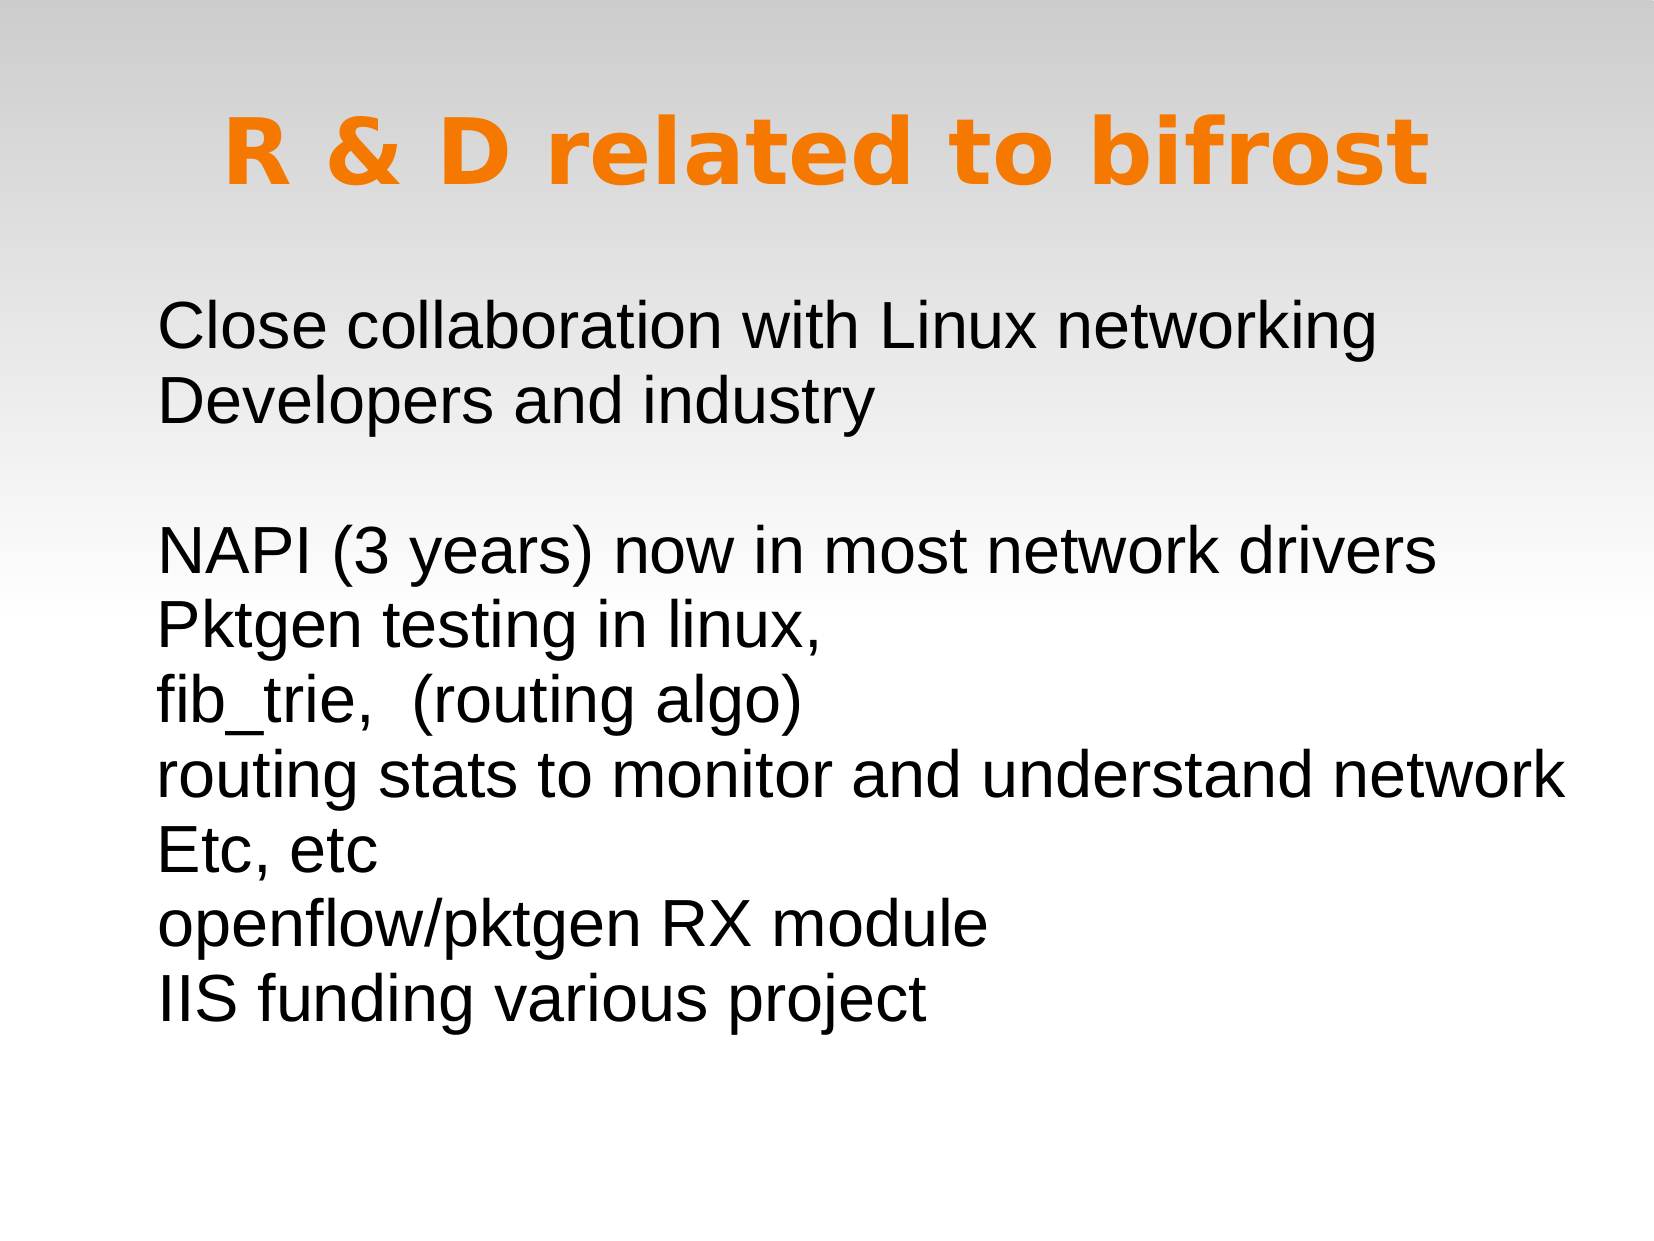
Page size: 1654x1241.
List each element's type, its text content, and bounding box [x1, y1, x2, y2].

subtitle Close collaboration with Linux networking Developers and industry NAPI (3 years) now in most network drivers Pktgen testing in linux, fib_trie, (routing algo) routing stats to monitor and understand network Etc, etc openflow/pktgen RX module IIS funding various project [82, 250, 1571, 1149]
title R & D related to bifrost [82, 49, 1571, 250]
